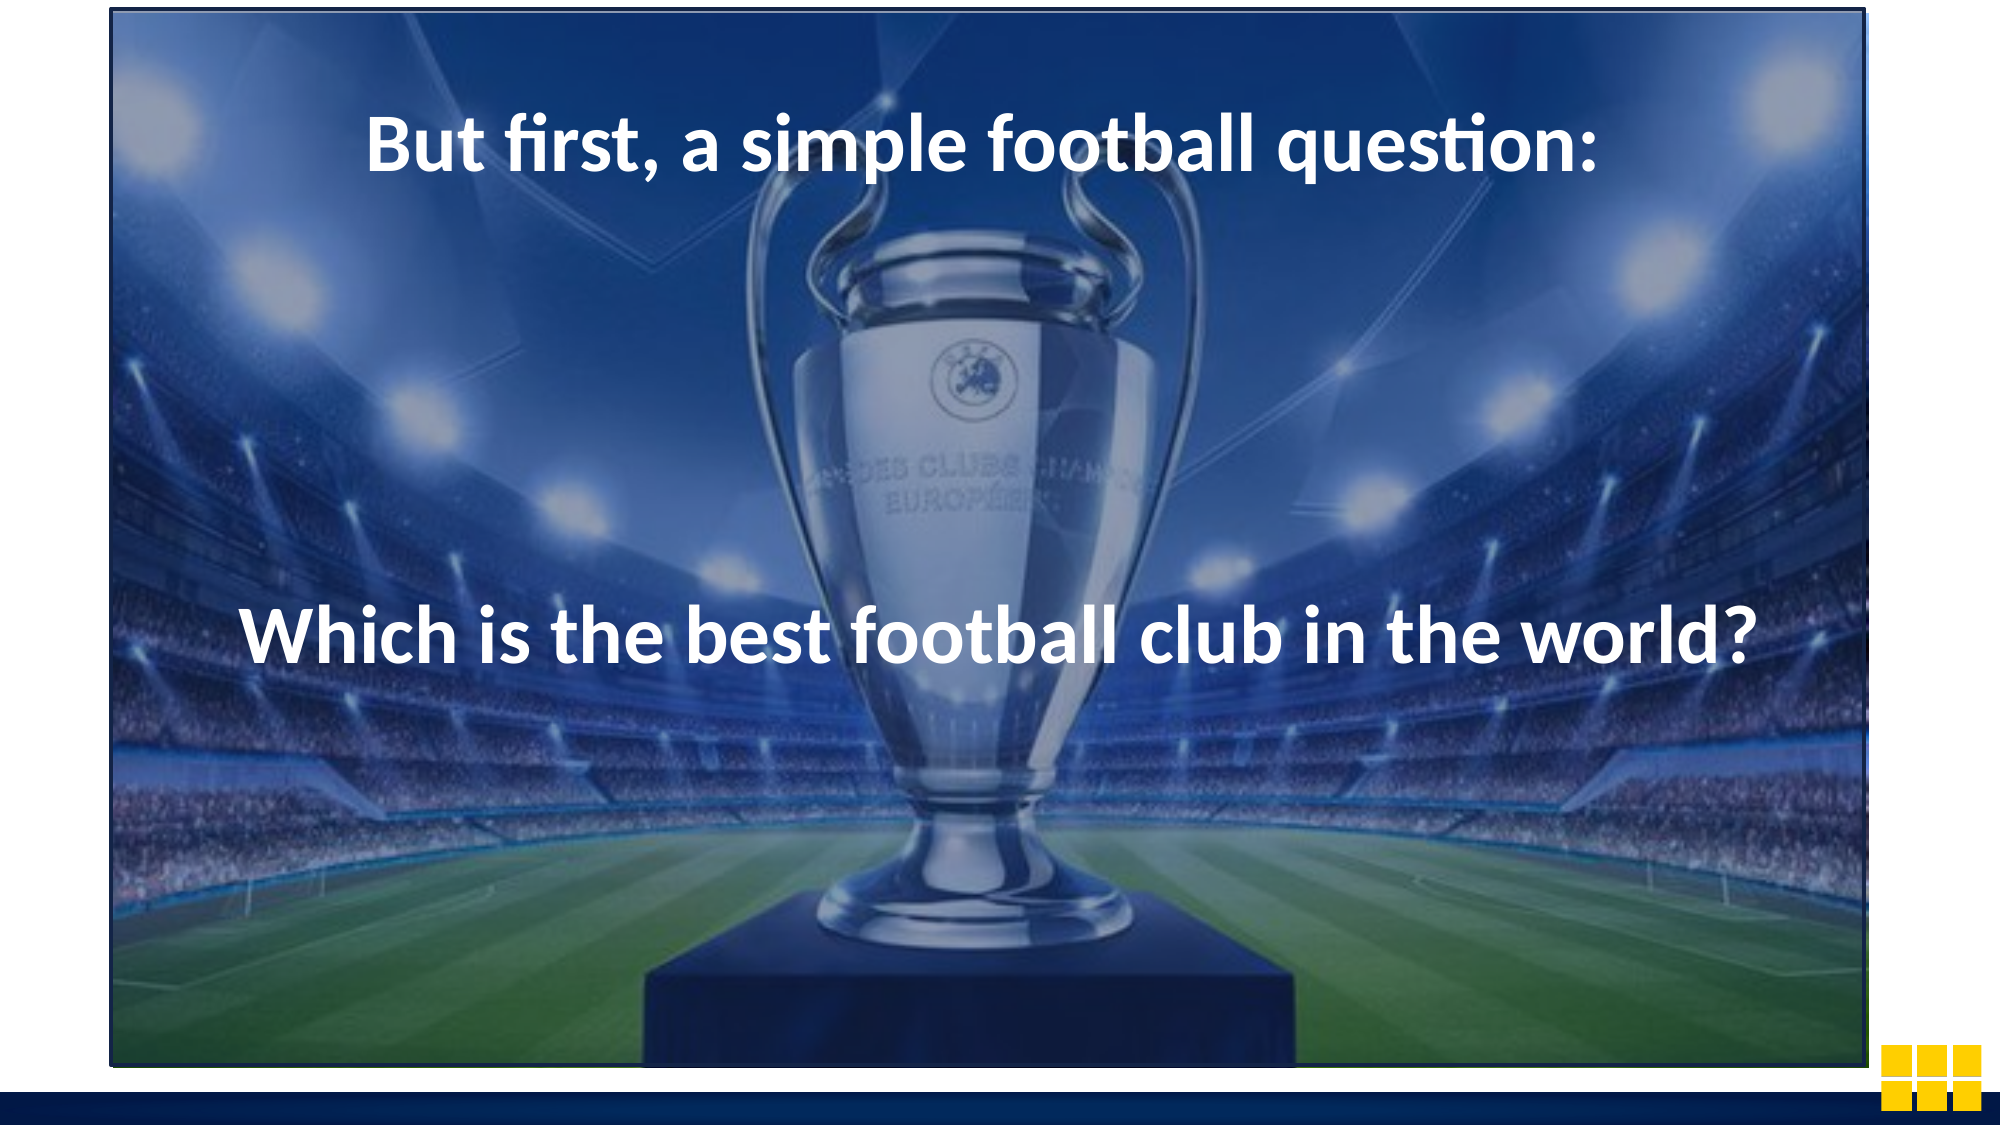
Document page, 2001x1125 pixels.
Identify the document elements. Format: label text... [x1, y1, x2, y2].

picture [1865, 13, 1869, 572]
picture [0, 1092, 2000, 1125]
text_box But first, a simple football question: [351, 80, 1655, 196]
picture [113, 688, 1869, 1068]
text_box Which is the best football club in the world? [224, 572, 1904, 688]
text_box [111, 8, 1865, 1066]
